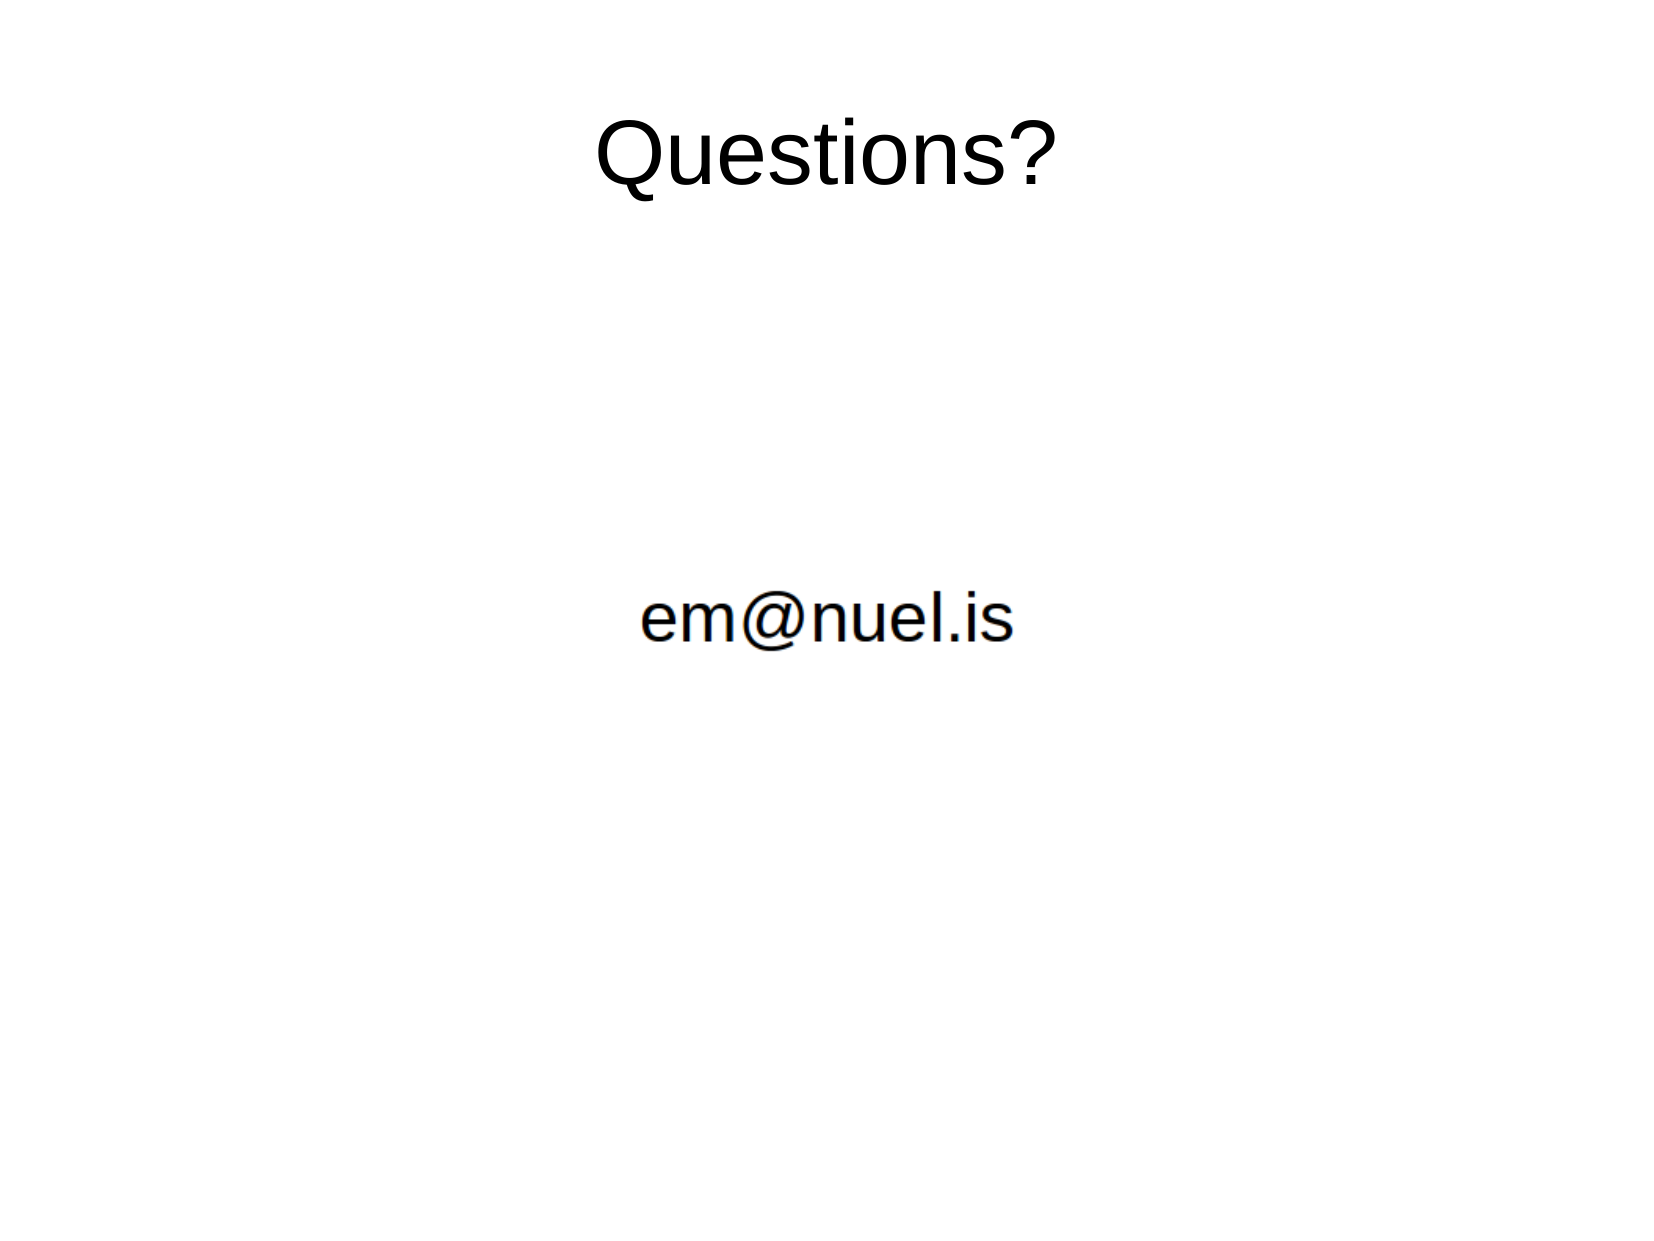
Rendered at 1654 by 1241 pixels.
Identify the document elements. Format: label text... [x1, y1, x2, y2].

title Questions? [82, 49, 1571, 257]
picture [613, 574, 1047, 667]
